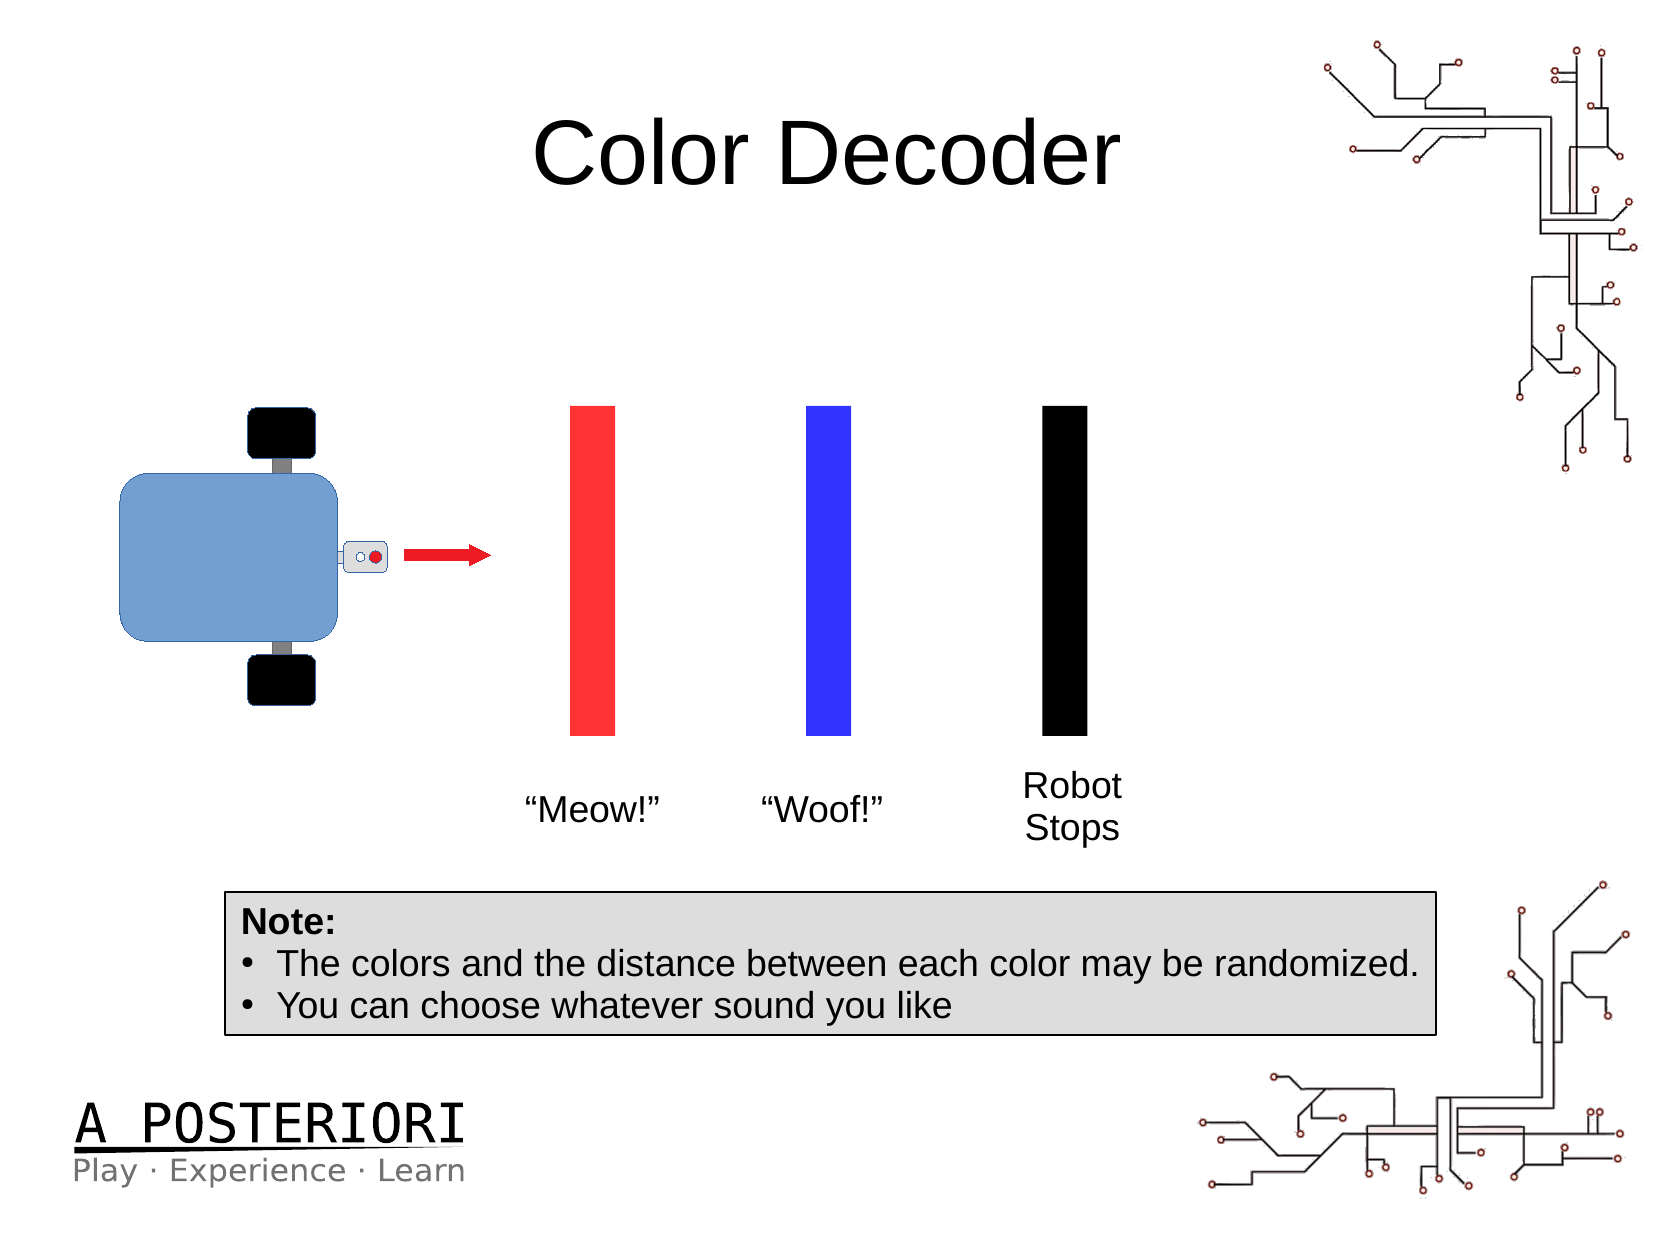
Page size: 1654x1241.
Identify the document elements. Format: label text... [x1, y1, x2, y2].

text_box Note: The colors and the distance between each color may be randomized. You can choose whatever sound you like [225, 892, 1437, 1036]
text_box [570, 405, 616, 736]
text_box “Woof!” [746, 780, 927, 838]
text_box [1042, 405, 1088, 736]
title Color Decoder [82, 49, 1571, 257]
text_box [806, 405, 852, 736]
text_box “Meow!” [510, 780, 691, 838]
picture [1305, 35, 1643, 495]
picture [1177, 863, 1635, 1200]
text_box [119, 407, 388, 706]
text_box [404, 544, 491, 566]
text_box Robot Stops [982, 757, 1163, 857]
